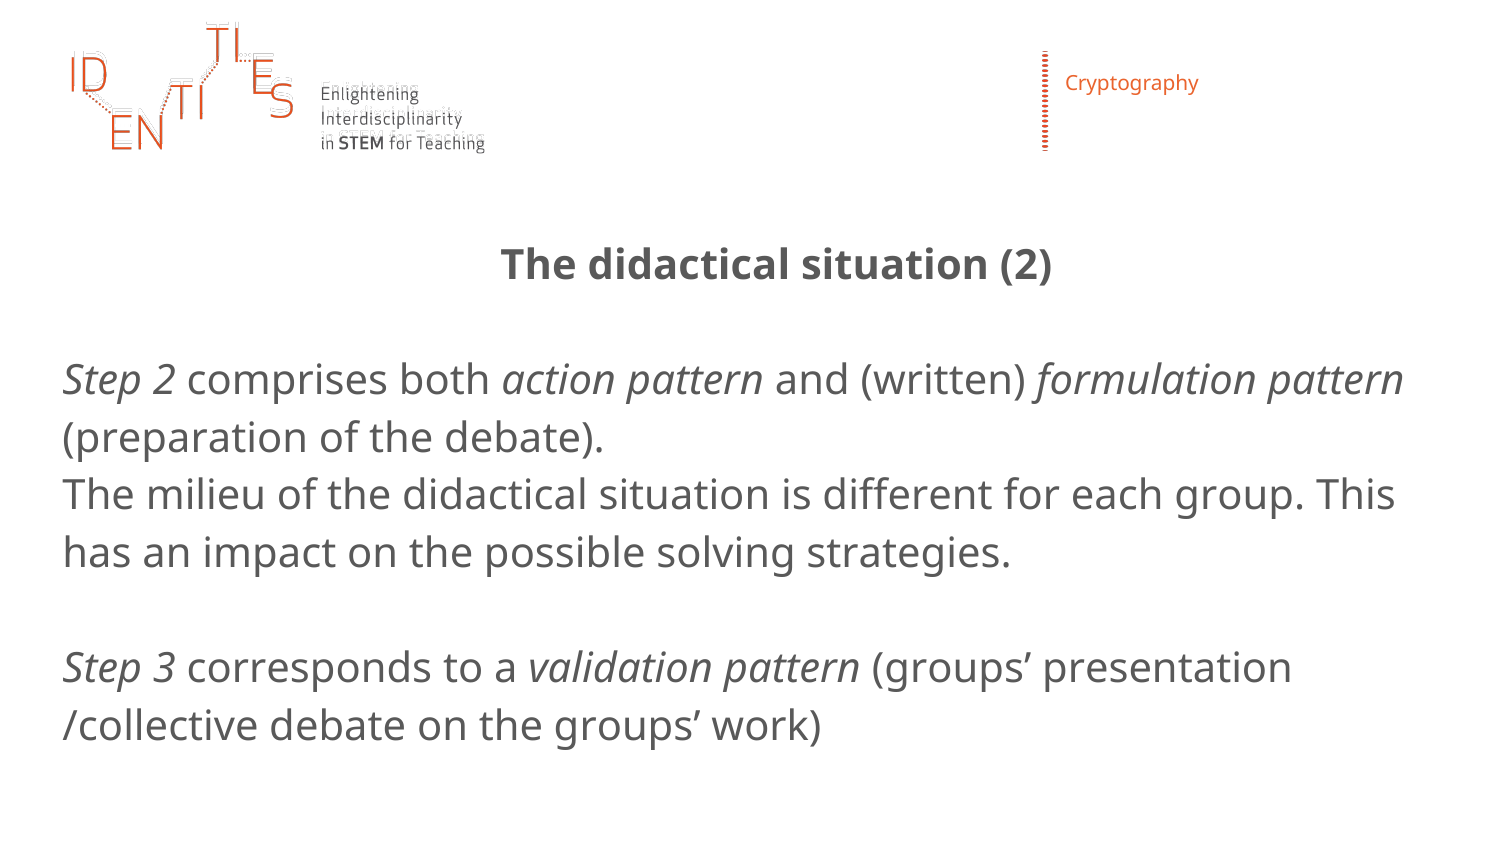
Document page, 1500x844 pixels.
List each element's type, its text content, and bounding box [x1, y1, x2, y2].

picture [1042, 51, 1051, 151]
text_box Cryptography [1050, 61, 1472, 168]
picture [71, 18, 485, 157]
text_box The didactical situation (2) Step 2 comprises both action pattern and (written) formulation pattern (preparation of the debate). The milieu of the didactical situation is different for each group. This has an impact on the possible solving strategies. Step 3 corresponds to a validation pattern (groups’ presentation /collective debate on the groups’ work) [47, 223, 1443, 835]
